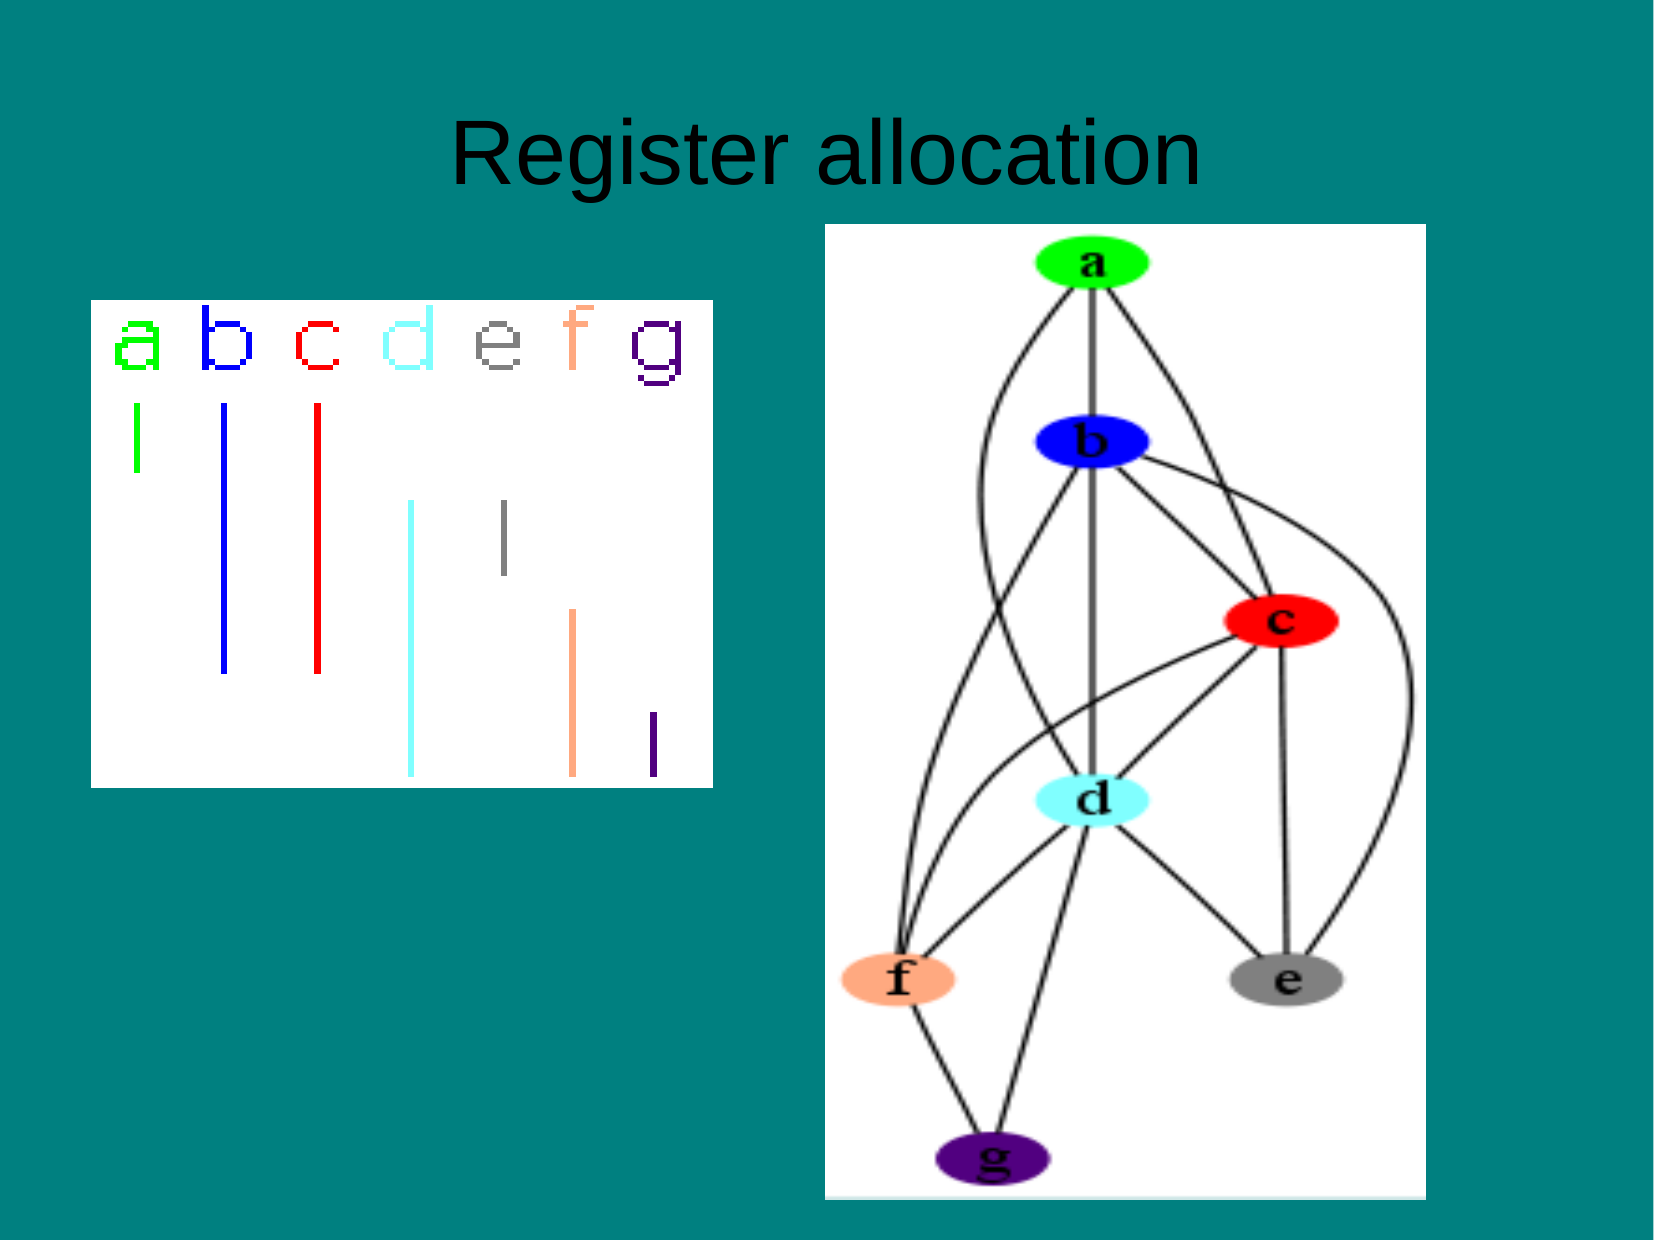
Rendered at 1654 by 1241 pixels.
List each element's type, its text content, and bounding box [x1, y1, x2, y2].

title Register allocation [82, 56, 1571, 250]
picture [91, 300, 713, 788]
picture [825, 224, 1426, 1201]
